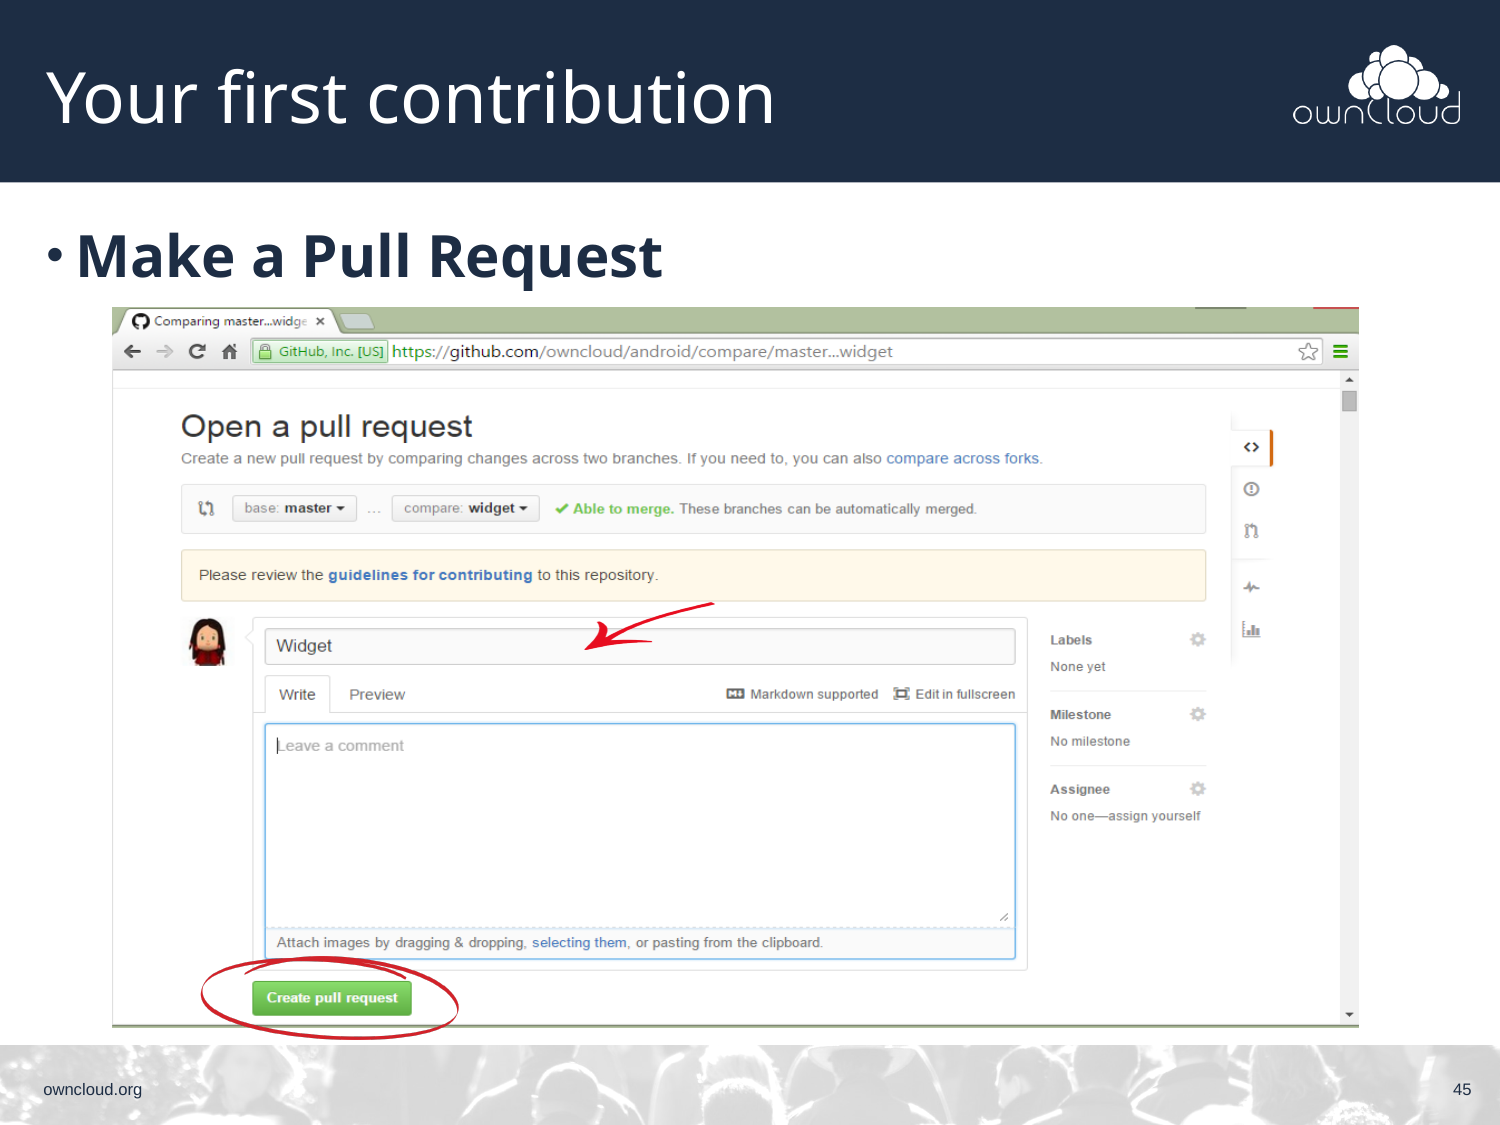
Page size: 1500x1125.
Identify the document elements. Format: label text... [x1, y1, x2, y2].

title Your first contribution [46, 5, 1258, 187]
picture [1293, 45, 1460, 124]
list Make a Pull Request [46, 214, 1465, 1026]
picture [0, 1045, 1500, 1125]
picture [112, 307, 1359, 1040]
